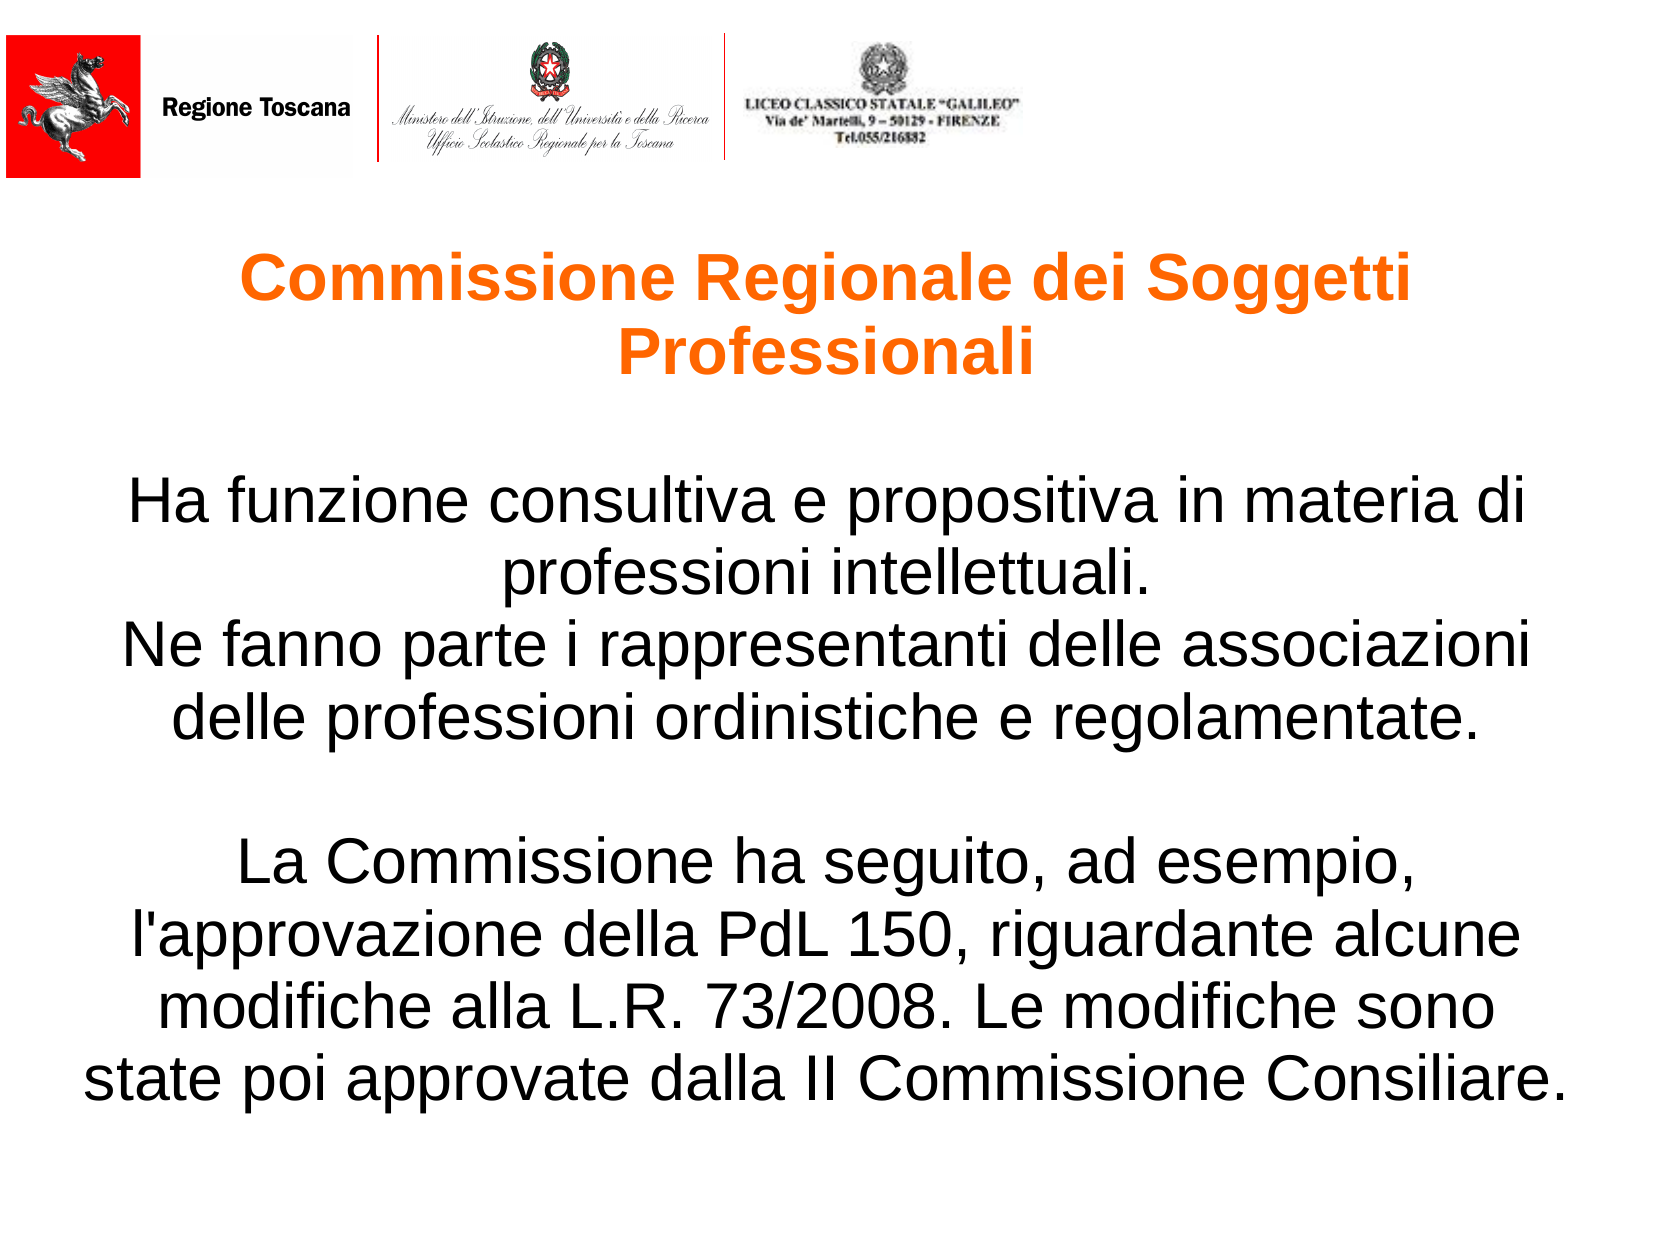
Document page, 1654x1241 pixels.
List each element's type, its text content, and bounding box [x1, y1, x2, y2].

picture [743, 41, 1023, 148]
picture [6, 35, 353, 178]
subtitle Commissione Regionale dei Soggetti Professionali Ha funzione consultiva e propositiva in materia di professioni intellettuali. Ne fanno parte i rappresentanti delle associazioni delle professioni ordinistiche e regolamentate. La Commissione ha seguito, ad esempio, l'approvazione della PdL 150, riguardante alcune modifiche alla L.R. 73/2008. Le modifiche sono state poi approvate dalla II Commissione Consiliare. [82, 184, 1571, 1170]
picture [389, 36, 712, 162]
